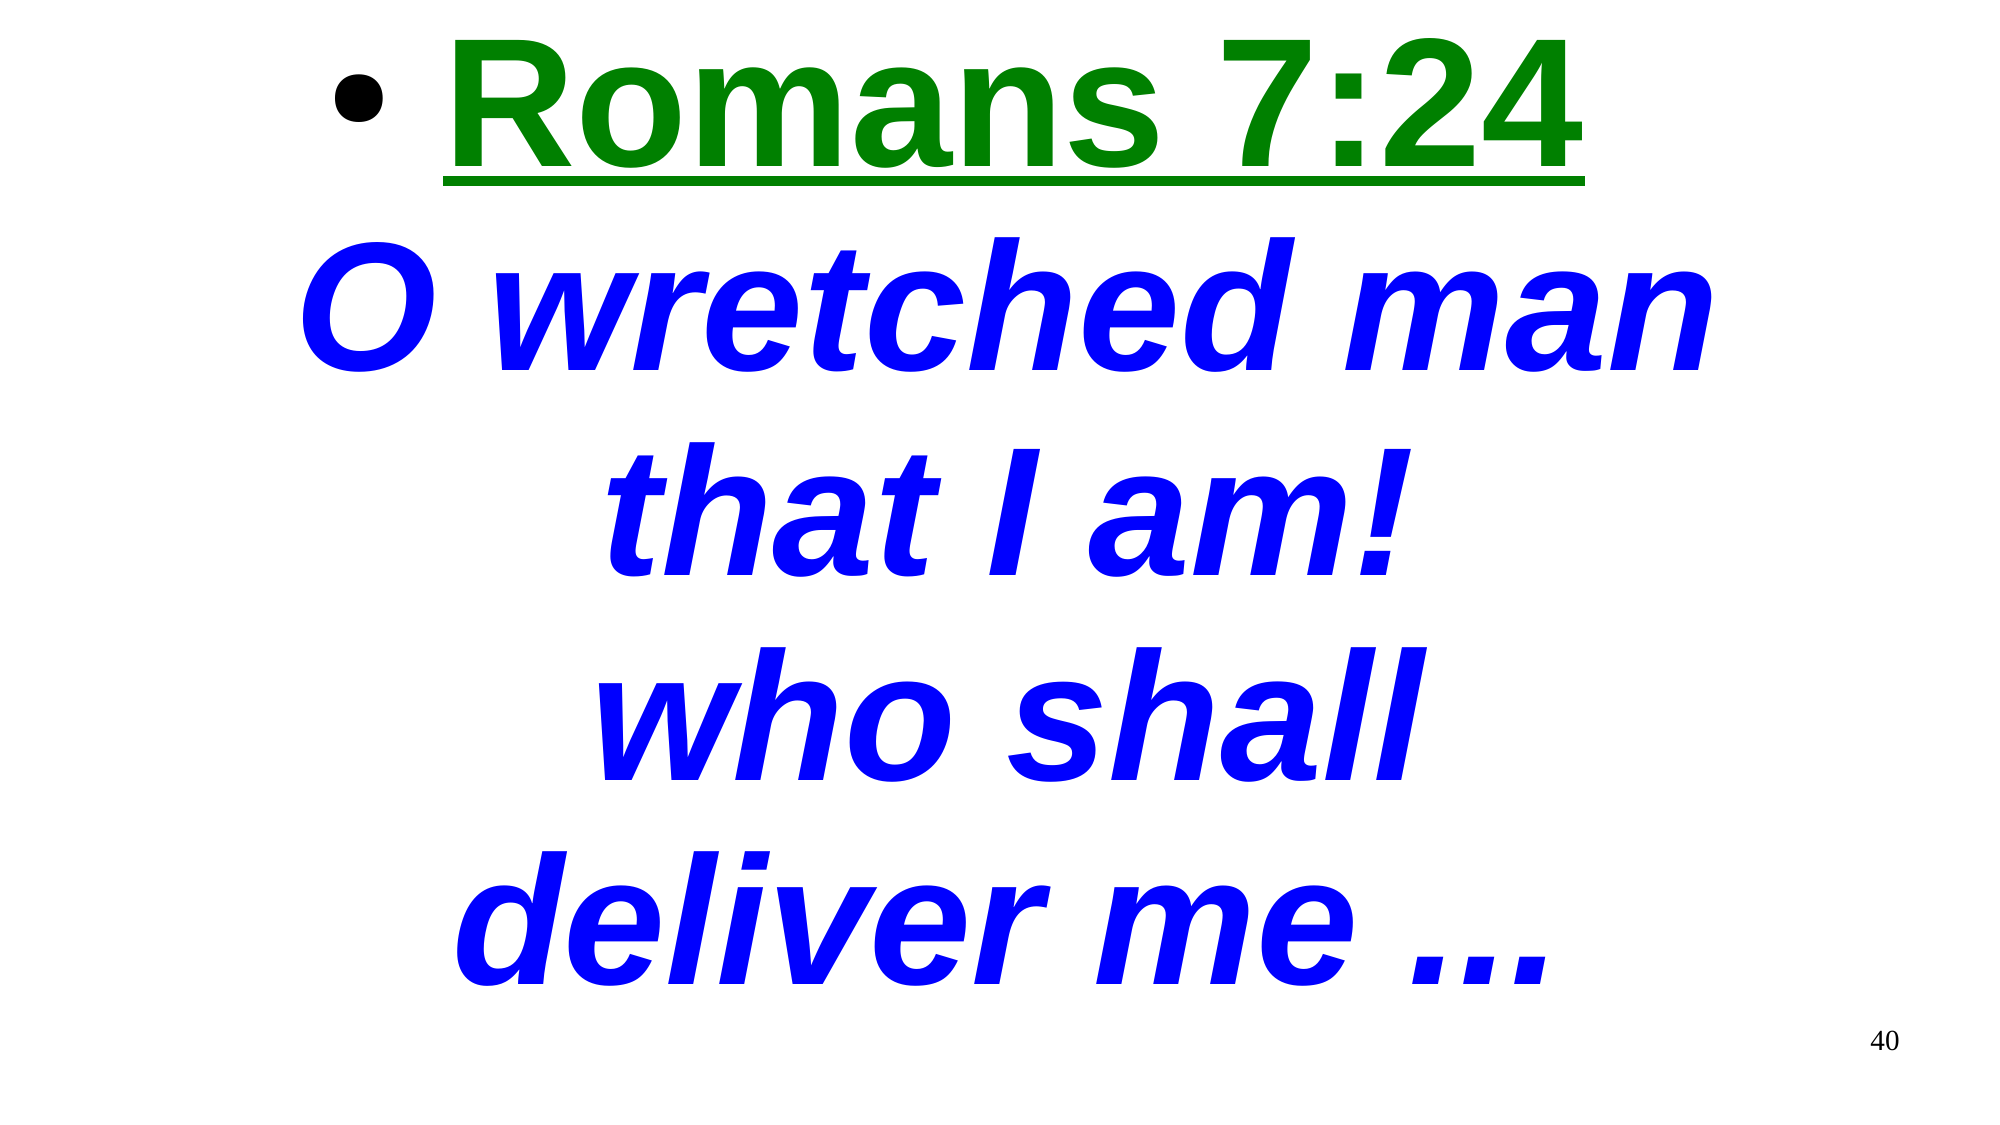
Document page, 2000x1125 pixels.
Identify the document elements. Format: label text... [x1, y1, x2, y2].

list Romans 7:24 O wretched man that I am! who shall deliver me ... [0, 0, 1996, 1123]
